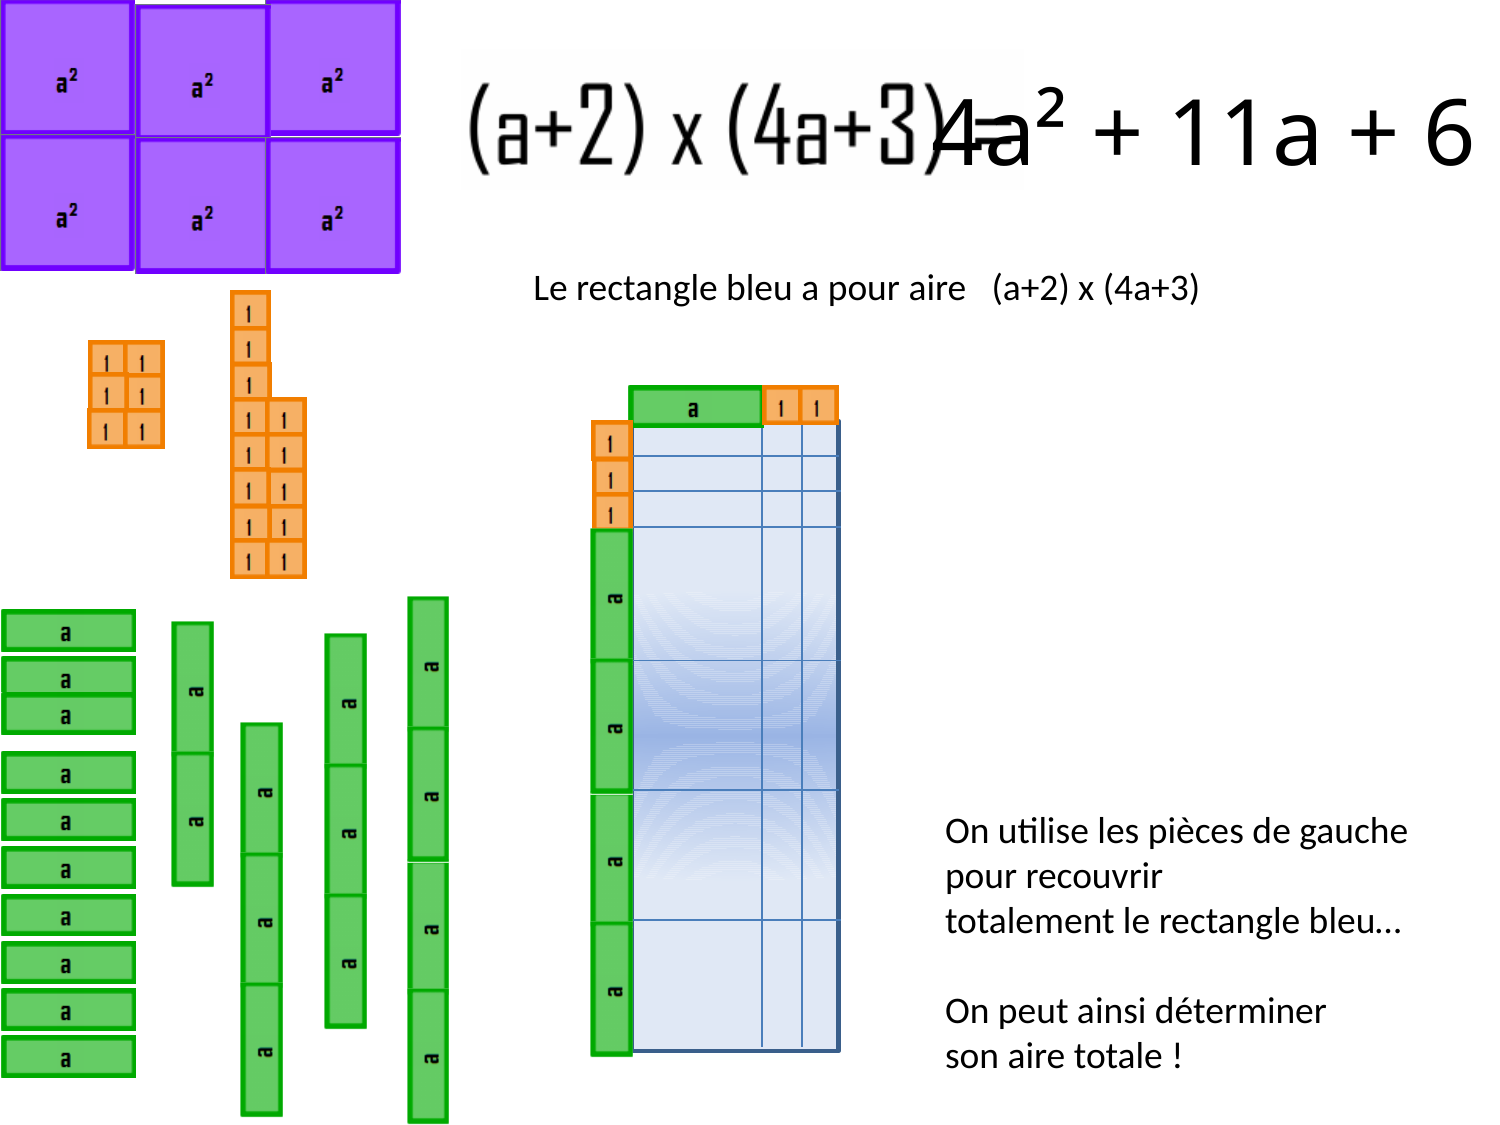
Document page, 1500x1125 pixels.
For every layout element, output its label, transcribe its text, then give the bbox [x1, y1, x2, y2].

picture [0, 751, 136, 794]
picture [324, 633, 367, 1030]
text_box [763, 791, 801, 919]
picture [240, 722, 283, 1119]
picture [87, 340, 165, 449]
text_box [633, 457, 761, 490]
text_box Le rectangle bleu a pour aire (a+2) x (4a+3) [518, 255, 1216, 316]
picture [0, 1035, 136, 1078]
picture [0, 798, 136, 841]
text_box [803, 457, 839, 490]
text_box [803, 528, 839, 660]
picture [407, 989, 449, 1125]
picture [590, 385, 839, 1058]
text_box [763, 457, 801, 490]
text_box [763, 492, 801, 526]
text_box [803, 791, 839, 919]
picture [0, 941, 136, 984]
picture [230, 290, 307, 579]
text_box [803, 661, 839, 789]
text_box [763, 425, 801, 455]
text_box [633, 661, 761, 789]
picture [0, 846, 136, 889]
picture [0, 0, 401, 274]
picture [0, 988, 136, 1031]
picture [0, 656, 136, 735]
text_box [633, 492, 761, 526]
text_box [763, 528, 801, 660]
text_box [633, 921, 839, 1052]
text_box On utilise les pièces de gauche pour recouvrir totalement le rectangle bleu… On peut ainsi déterminer son aire totale ! [930, 798, 1433, 1084]
picture [171, 621, 214, 888]
picture [0, 609, 136, 652]
text_box [803, 492, 839, 526]
picture [454, 42, 1024, 201]
text_box [803, 425, 839, 455]
text_box [633, 791, 761, 919]
text_box [763, 661, 801, 789]
text_box [633, 528, 761, 660]
picture [407, 596, 449, 988]
picture [0, 894, 136, 936]
text_box [633, 428, 761, 455]
text_box 4a² + 11a + 6 [917, 66, 1492, 192]
